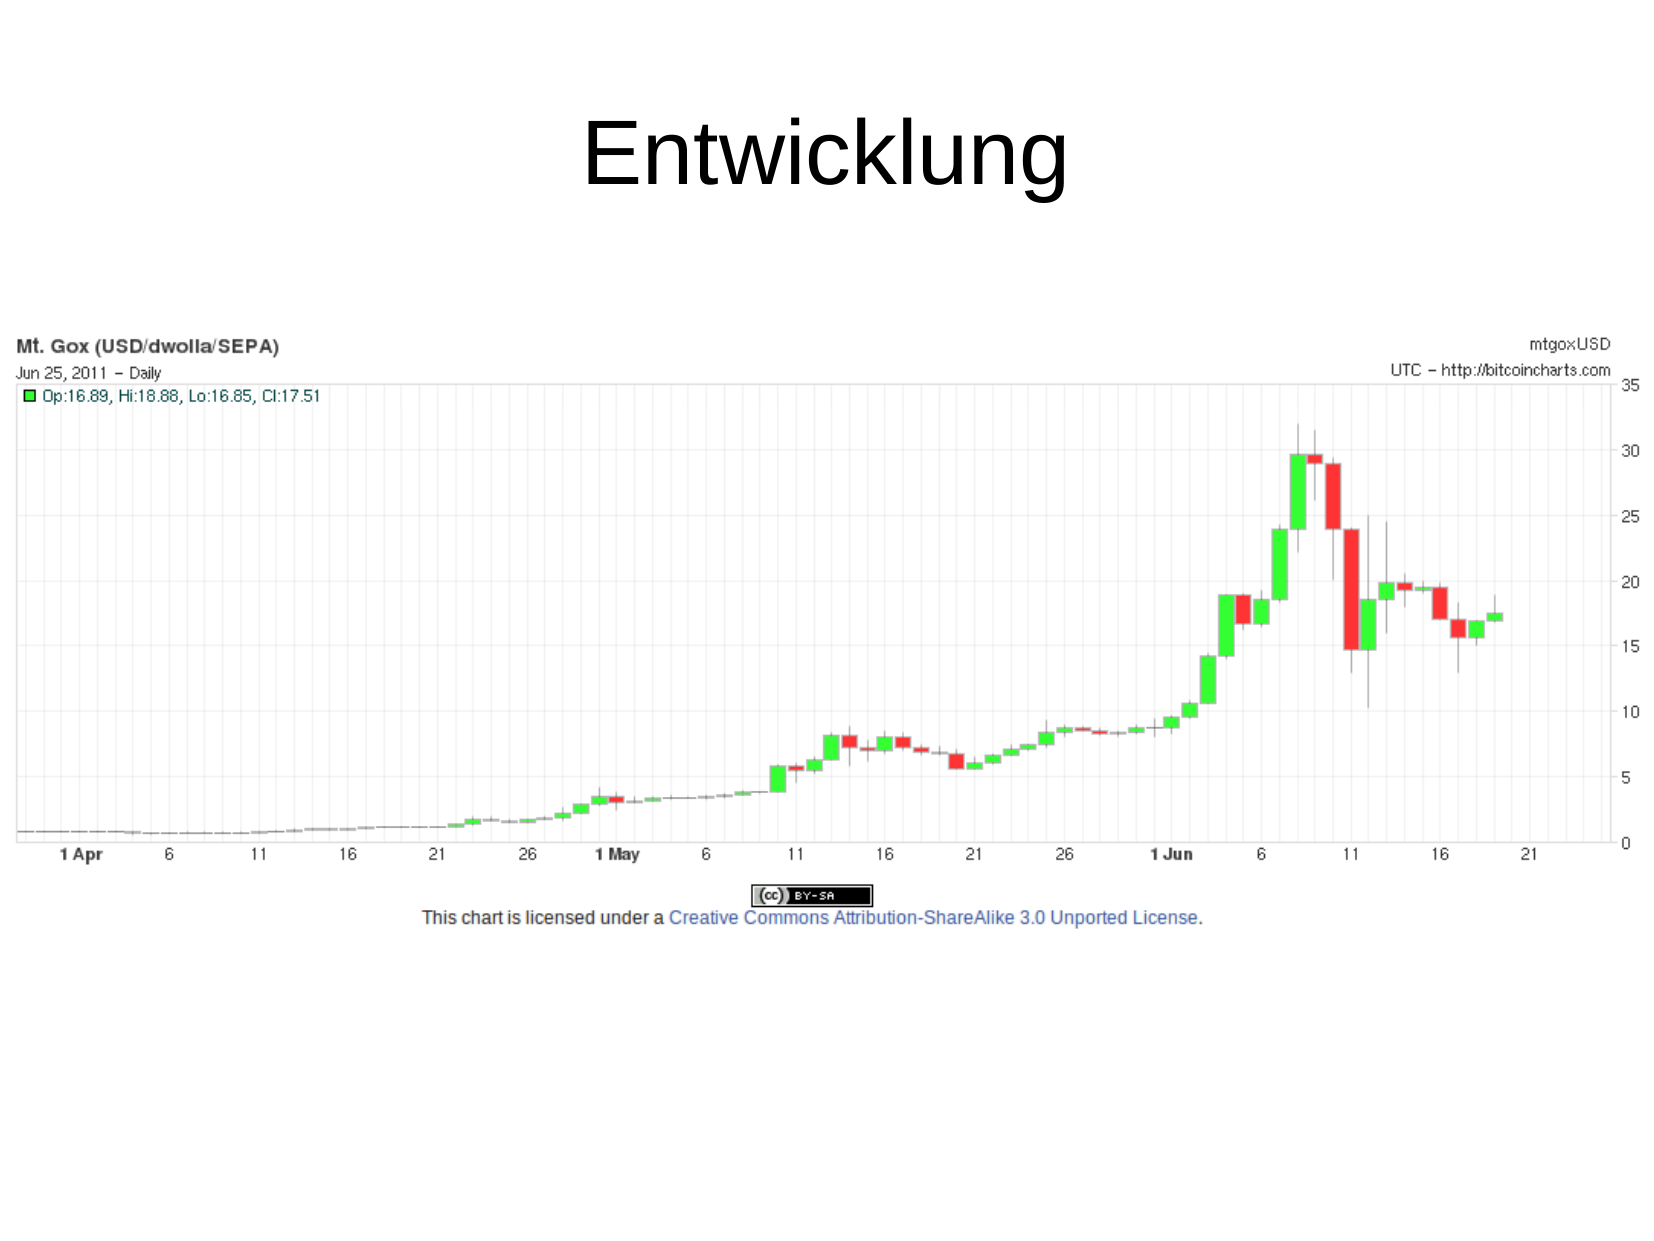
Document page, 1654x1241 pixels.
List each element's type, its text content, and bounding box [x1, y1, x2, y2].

picture [1, 315, 1654, 935]
title Entwicklung [82, 56, 1571, 250]
